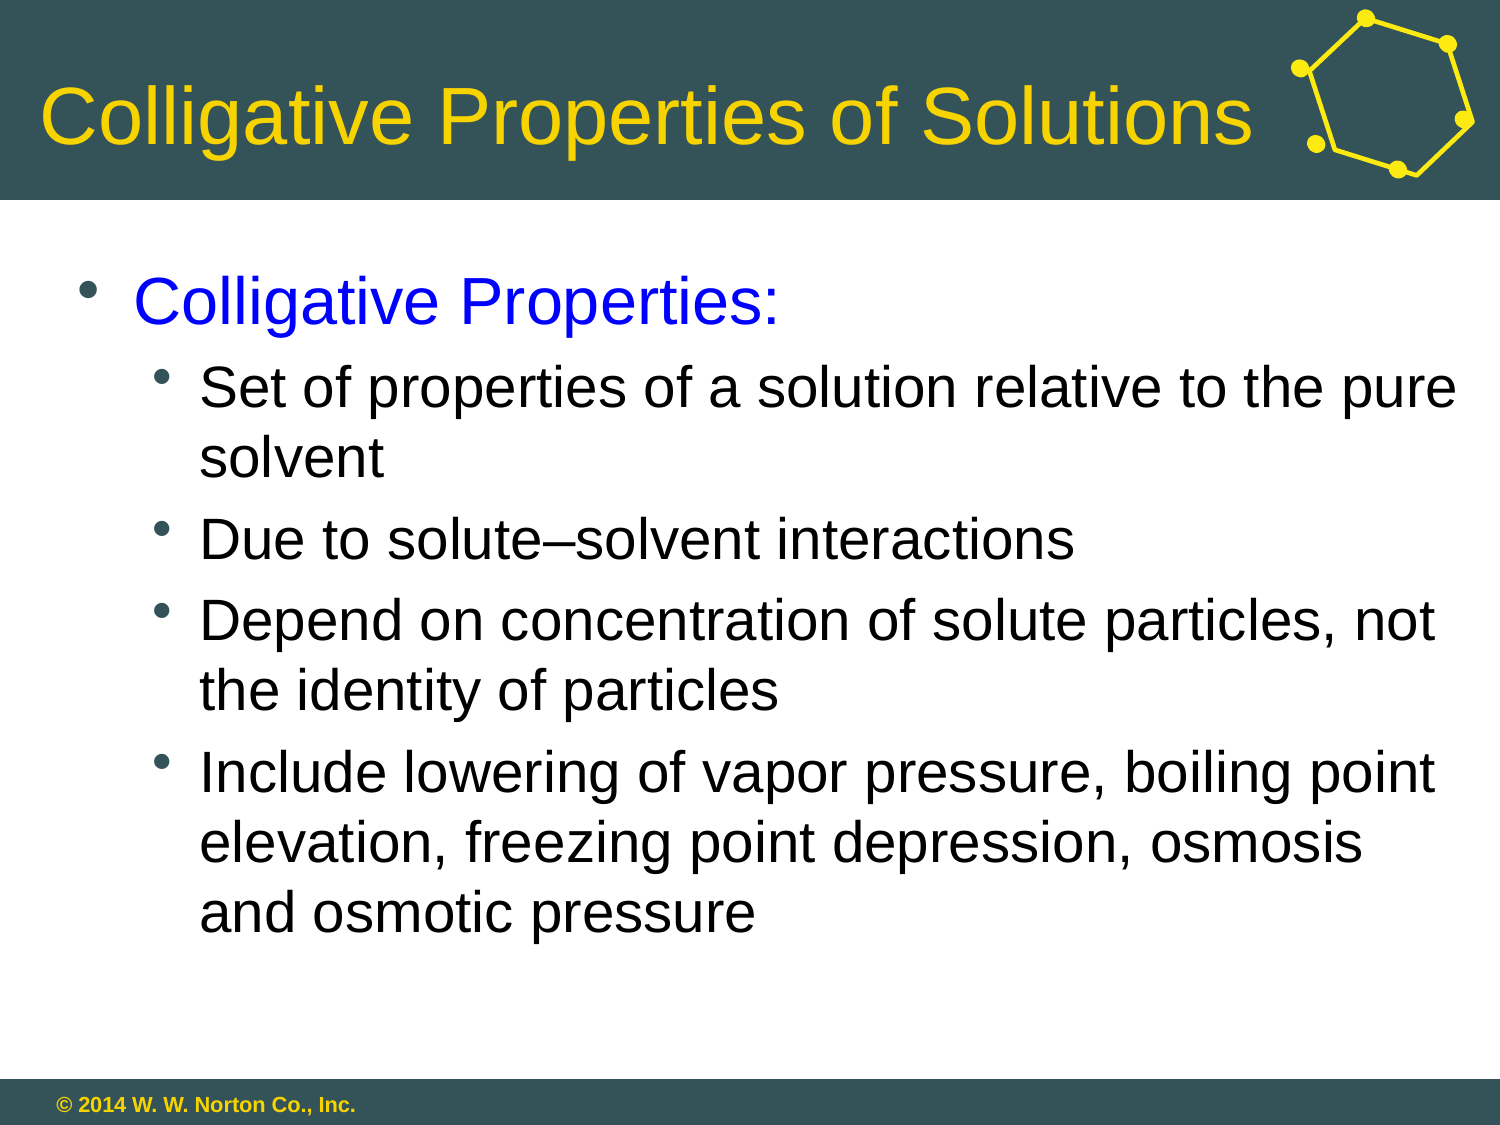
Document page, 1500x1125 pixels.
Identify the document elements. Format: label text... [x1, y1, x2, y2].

title Colligative Properties of Solutions [24, 24, 1375, 200]
list Colligative Properties: Set of properties of a solution relative to the pure solvent Due to solute–solvent interactions Depend on concentration of solute particles, not the identity of particles Include lowering of vapor pressure, boiling point elevation, freezing point depression, osmosis and osmotic pressure [62, 249, 1488, 488]
